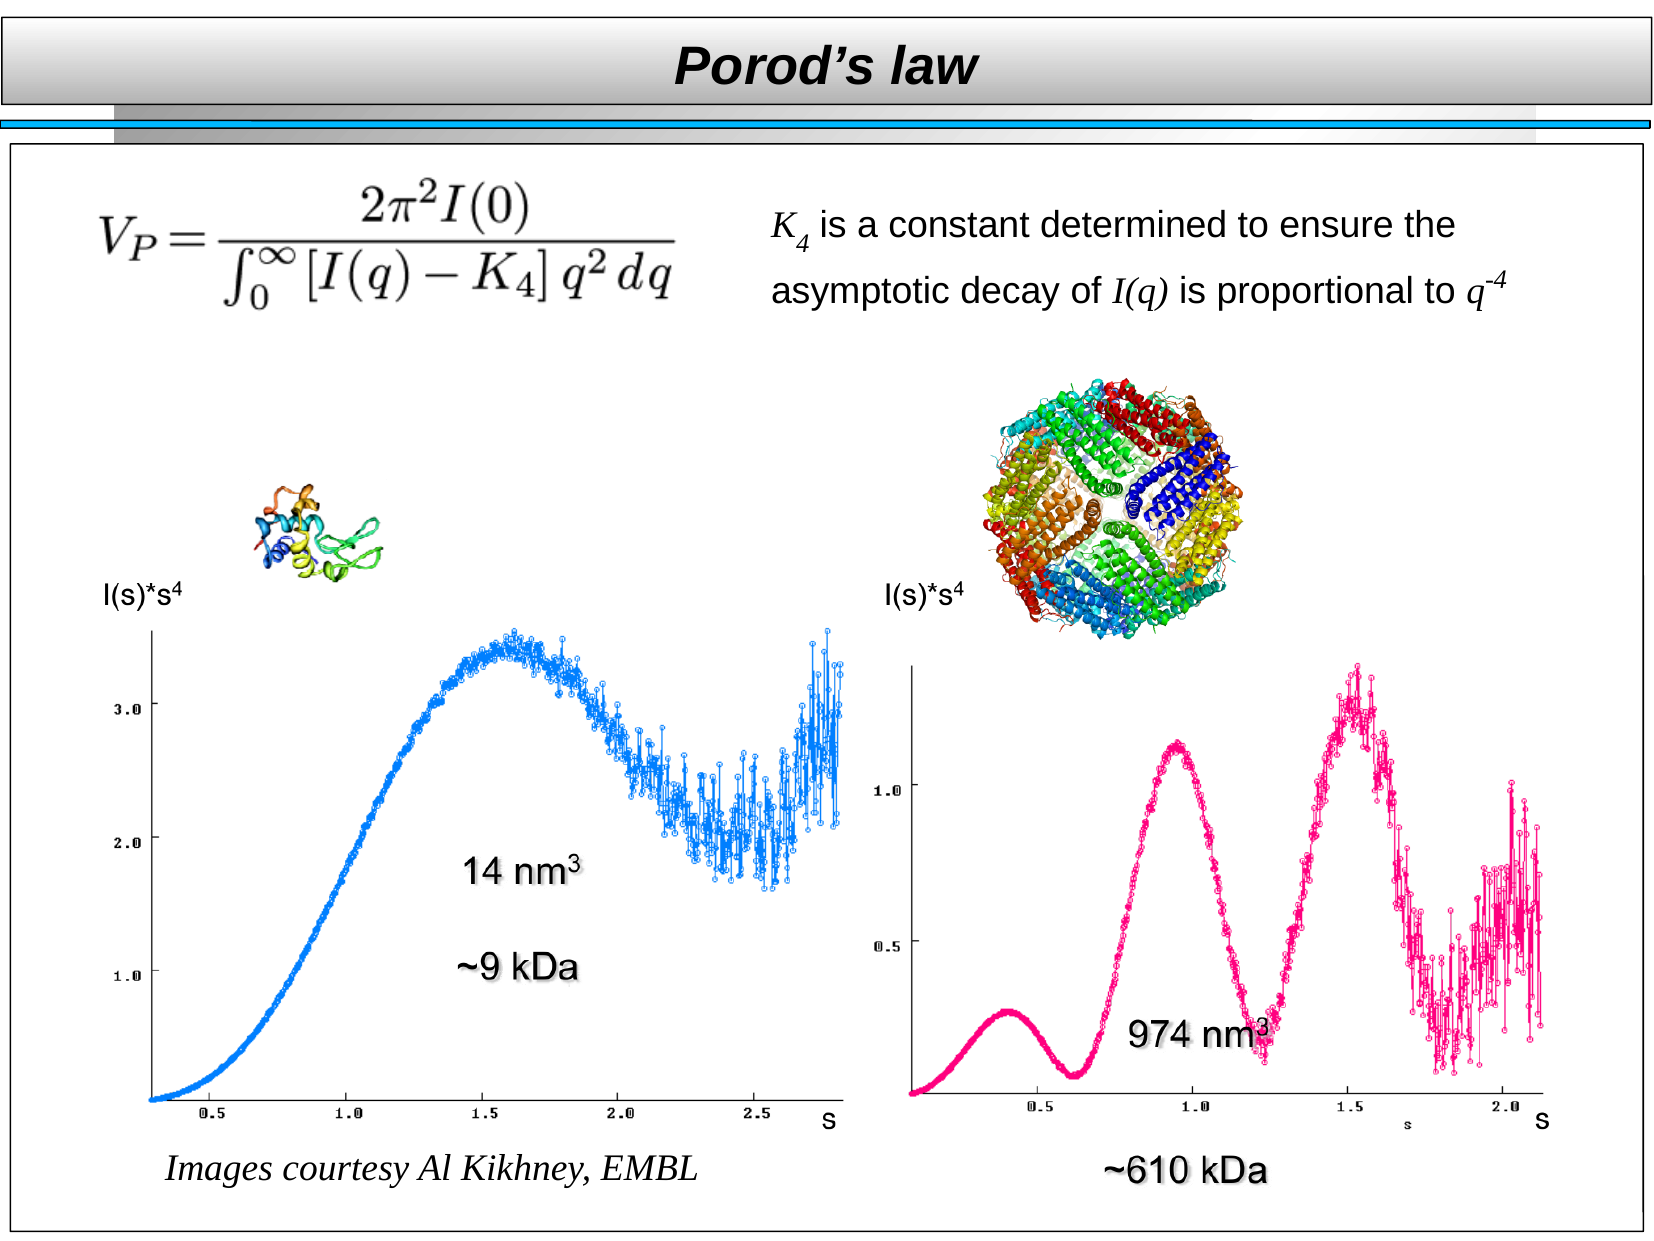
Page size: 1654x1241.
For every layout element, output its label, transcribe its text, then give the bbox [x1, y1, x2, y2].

text_box [0, 120, 1651, 129]
text_box Porod’s law [1, 17, 1652, 105]
picture [90, 362, 1571, 1195]
picture [78, 167, 706, 331]
text_box Images courtesy Al Kikhney, EMBL [150, 1140, 715, 1197]
text_box K4 is a constant determined to ensure the asymptotic decay of I(q) is proportional to q-4 [756, 183, 1654, 320]
